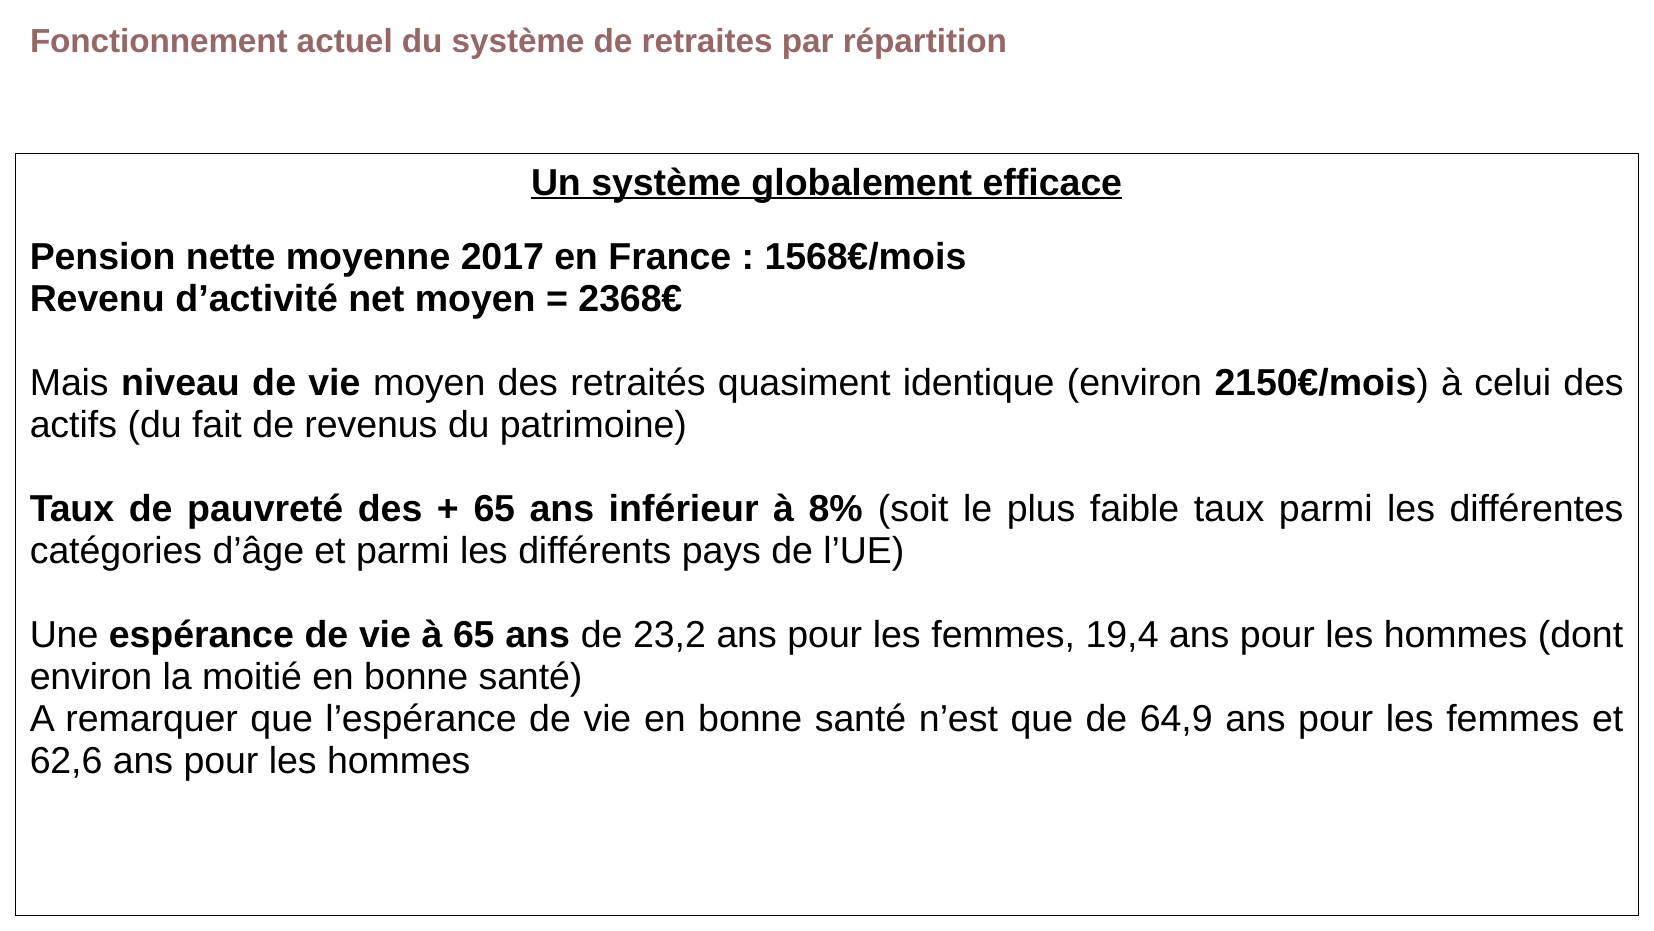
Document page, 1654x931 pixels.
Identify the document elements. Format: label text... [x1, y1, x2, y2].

title Fonctionnement actuel du système de retraites par répartition [30, 0, 1508, 91]
text_box Un système globalement efficace Pension nette moyenne 2017 en France : 1568€/mois Revenu d’activité net moyen = 2368€ Mais niveau de vie moyen des retraités quasiment identique (environ 2150€/mois) à celui des actifs (du fait de revenus du patrimoine) Taux de pauvreté des + 65 ans inférieur à 8% (soit le plus faible taux parmi les différentes catégories d’âge et parmi les différents pays de l’UE) Une espérance de vie à 65 ans de 23,2 ans pour les femmes, 19,4 ans pour les hommes (dont environ la moitié en bonne santé) A remarquer que l’espérance de vie en bonne santé n’est que de 64,9 ans pour les femmes et 62,6 ans pour les hommes [15, 153, 1639, 916]
